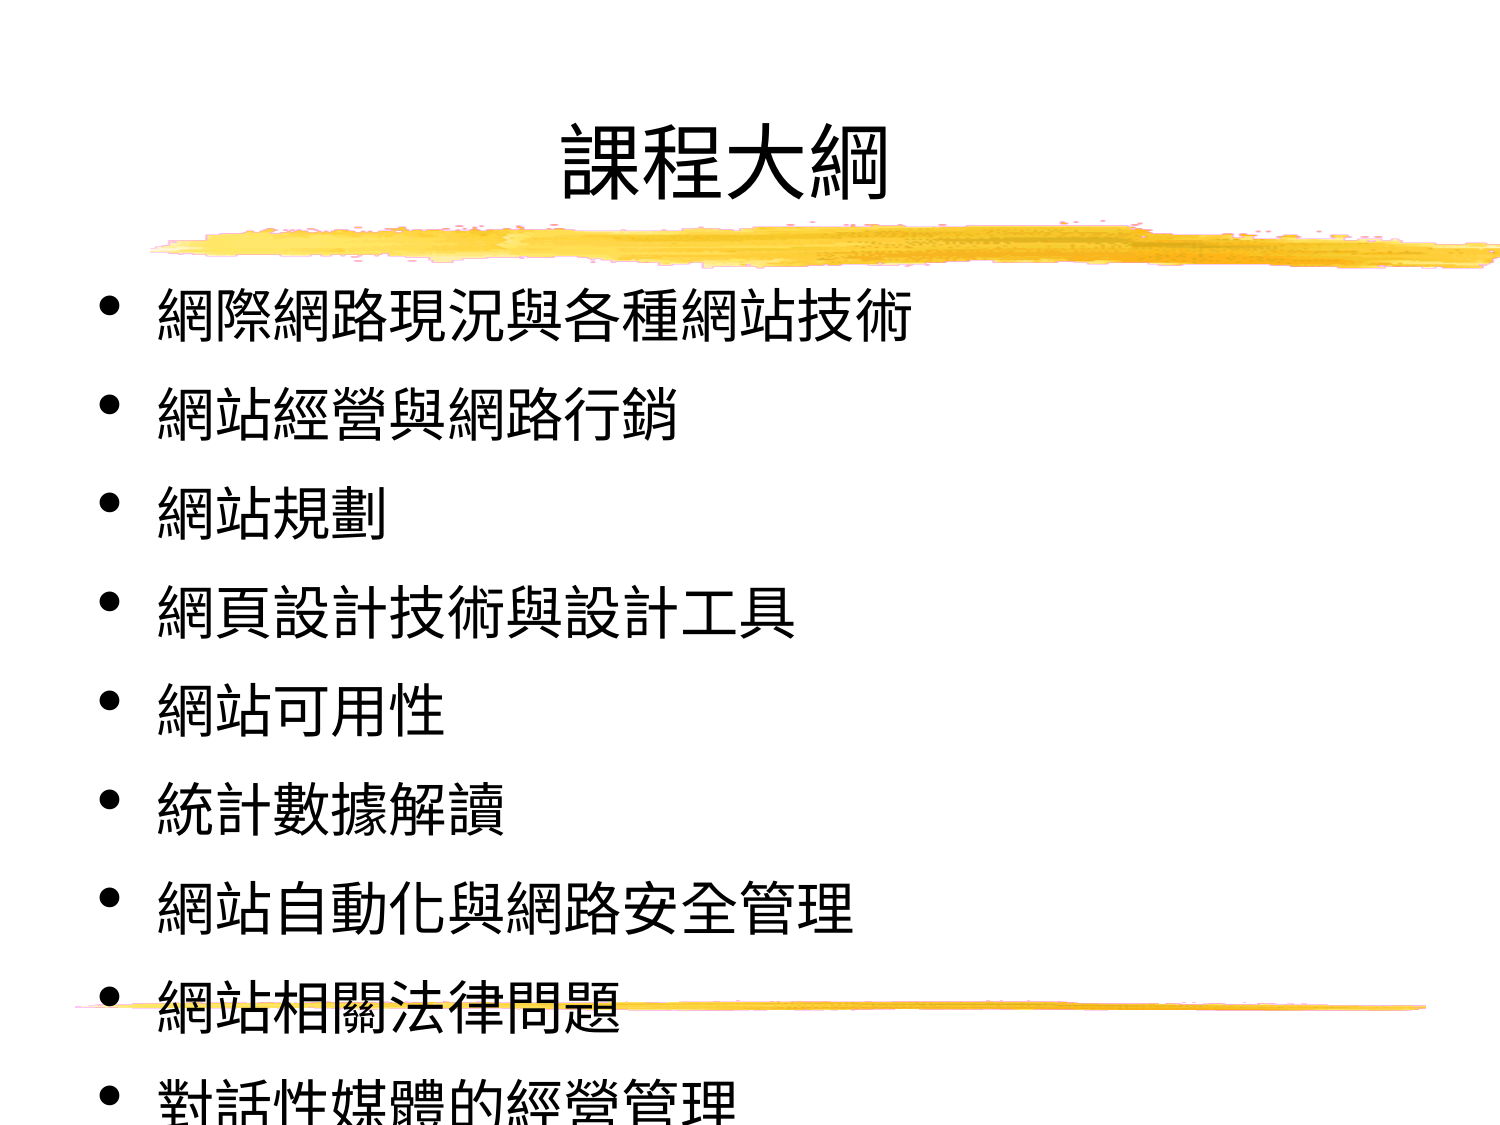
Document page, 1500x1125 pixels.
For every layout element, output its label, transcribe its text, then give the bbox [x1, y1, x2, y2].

title 課程大綱 [87, 37, 1363, 225]
picture [75, 999, 85, 1013]
picture [150, 215, 1500, 279]
list 網際網路現況與各種網站技術 網站經營與網路行銷 網站規劃 網頁設計技術與設計工具 網站可用性 統計數據解讀 網站自動化與網路安全管理 網站相關法律問題 對話性媒體的經營管理 期末網站報告 [85, 262, 1444, 1107]
